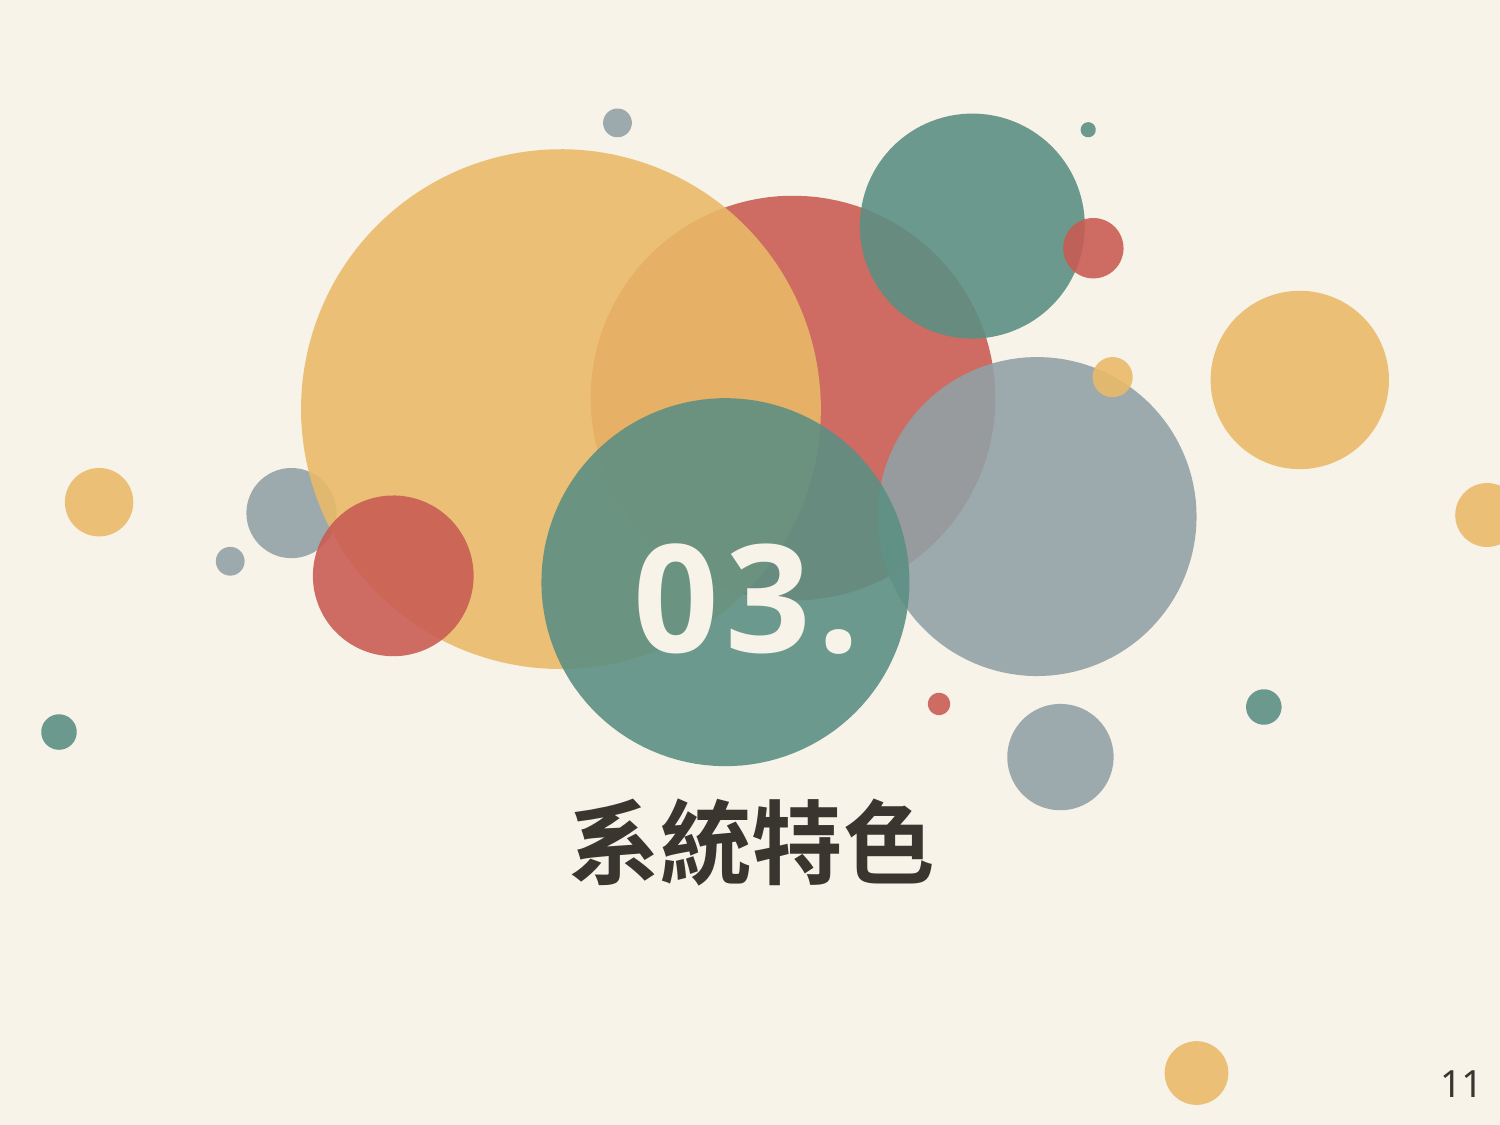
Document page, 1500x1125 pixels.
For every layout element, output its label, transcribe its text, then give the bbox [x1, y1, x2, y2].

text_box [1164, 1041, 1229, 1105]
text_box [1080, 122, 1096, 138]
text_box 系統特色 [554, 779, 951, 904]
text_box [1007, 703, 1114, 811]
text_box [1455, 483, 1500, 547]
text_box 03. [619, 495, 876, 691]
text_box 11 [1425, 1052, 1500, 1113]
text_box [41, 714, 77, 750]
text_box [246, 113, 1197, 767]
text_box [215, 546, 245, 576]
text_box [603, 108, 632, 138]
text_box [1246, 689, 1282, 725]
text_box [1210, 290, 1389, 470]
text_box [64, 468, 134, 537]
text_box [927, 692, 951, 716]
